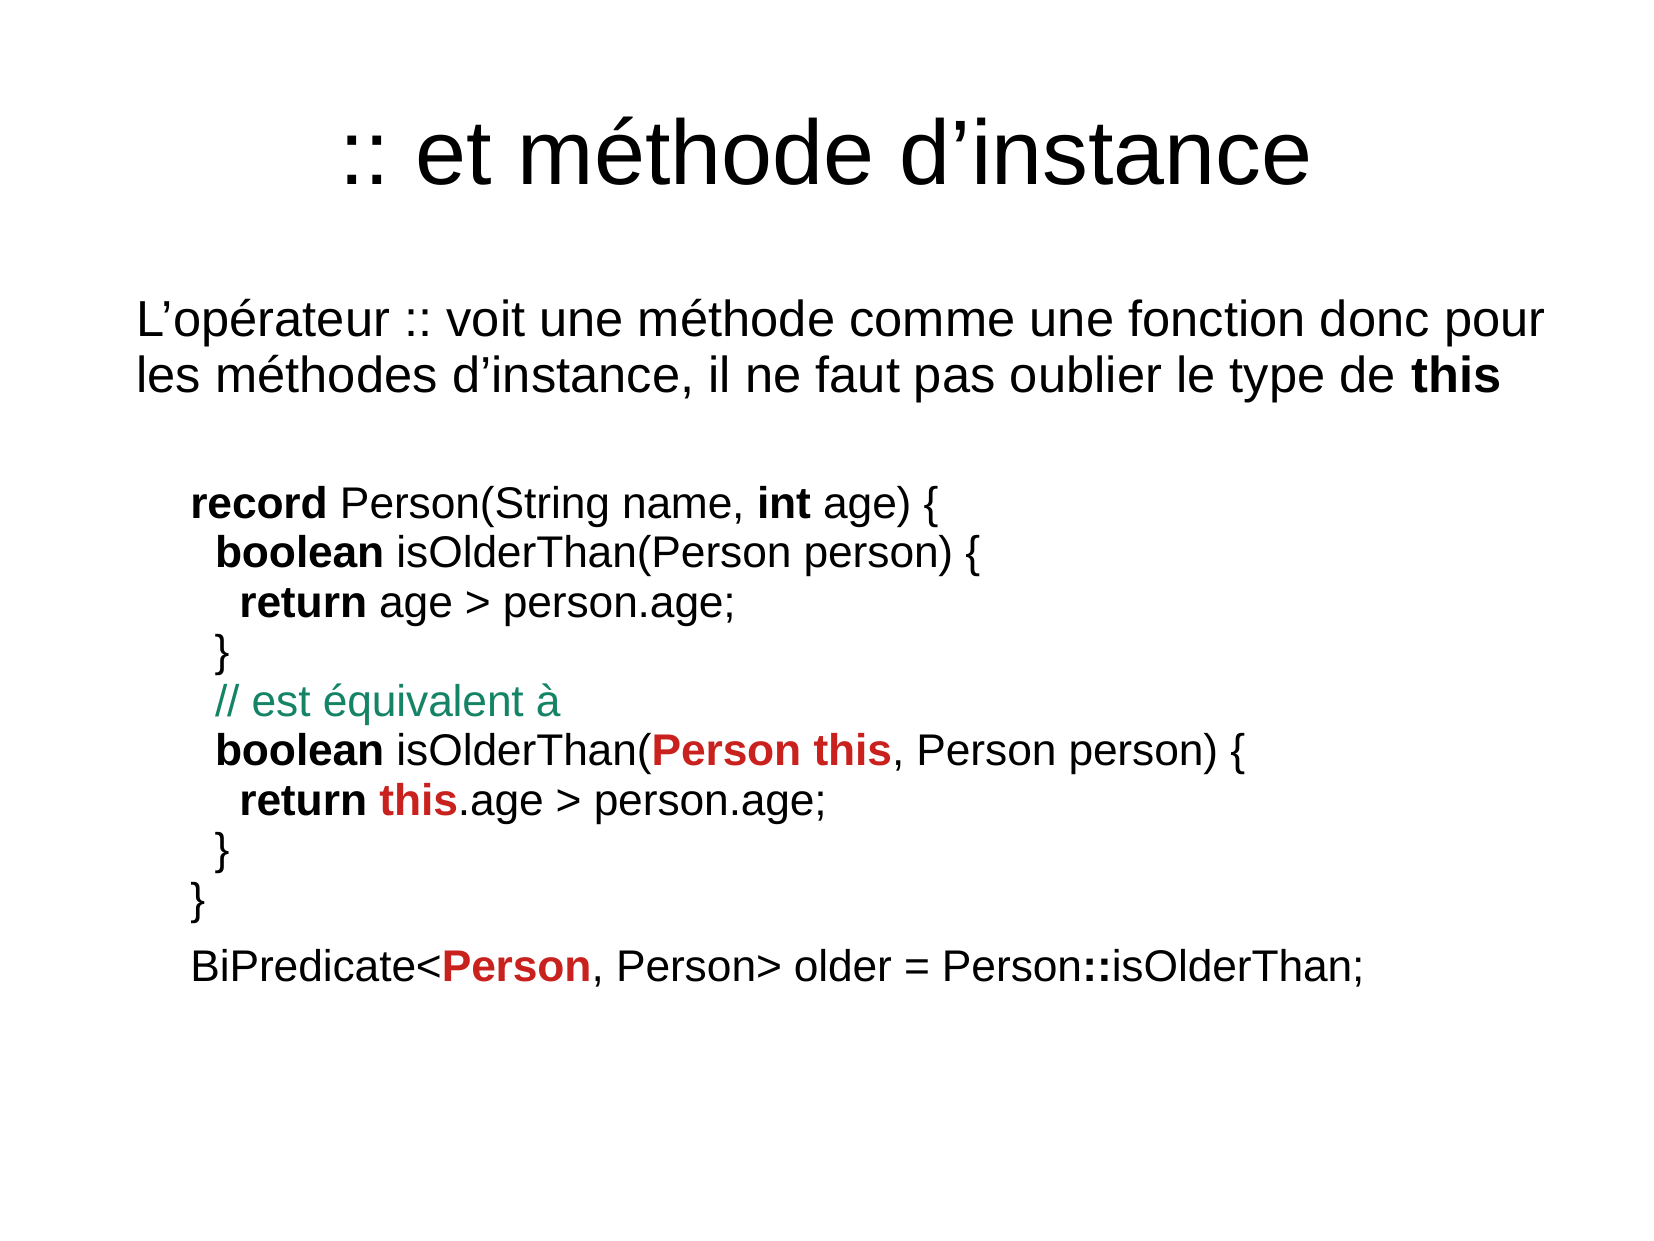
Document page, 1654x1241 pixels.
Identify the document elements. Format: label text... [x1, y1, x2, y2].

list L’opérateur :: voit une méthode comme une fonction donc pour les méthodes d’instance, il ne faut pas oublier le type de this record Person(String name, int age) { boolean isOlderThan(Person person) { return age > person.age; } // est équivalent à boolean isOlderThan(Person this, Person person) { return this.age > person.age; } } BiPredicate<Person, Person> older = Person::isOlderThan; [82, 290, 1571, 1010]
title :: et méthode d’instance [82, 49, 1571, 257]
